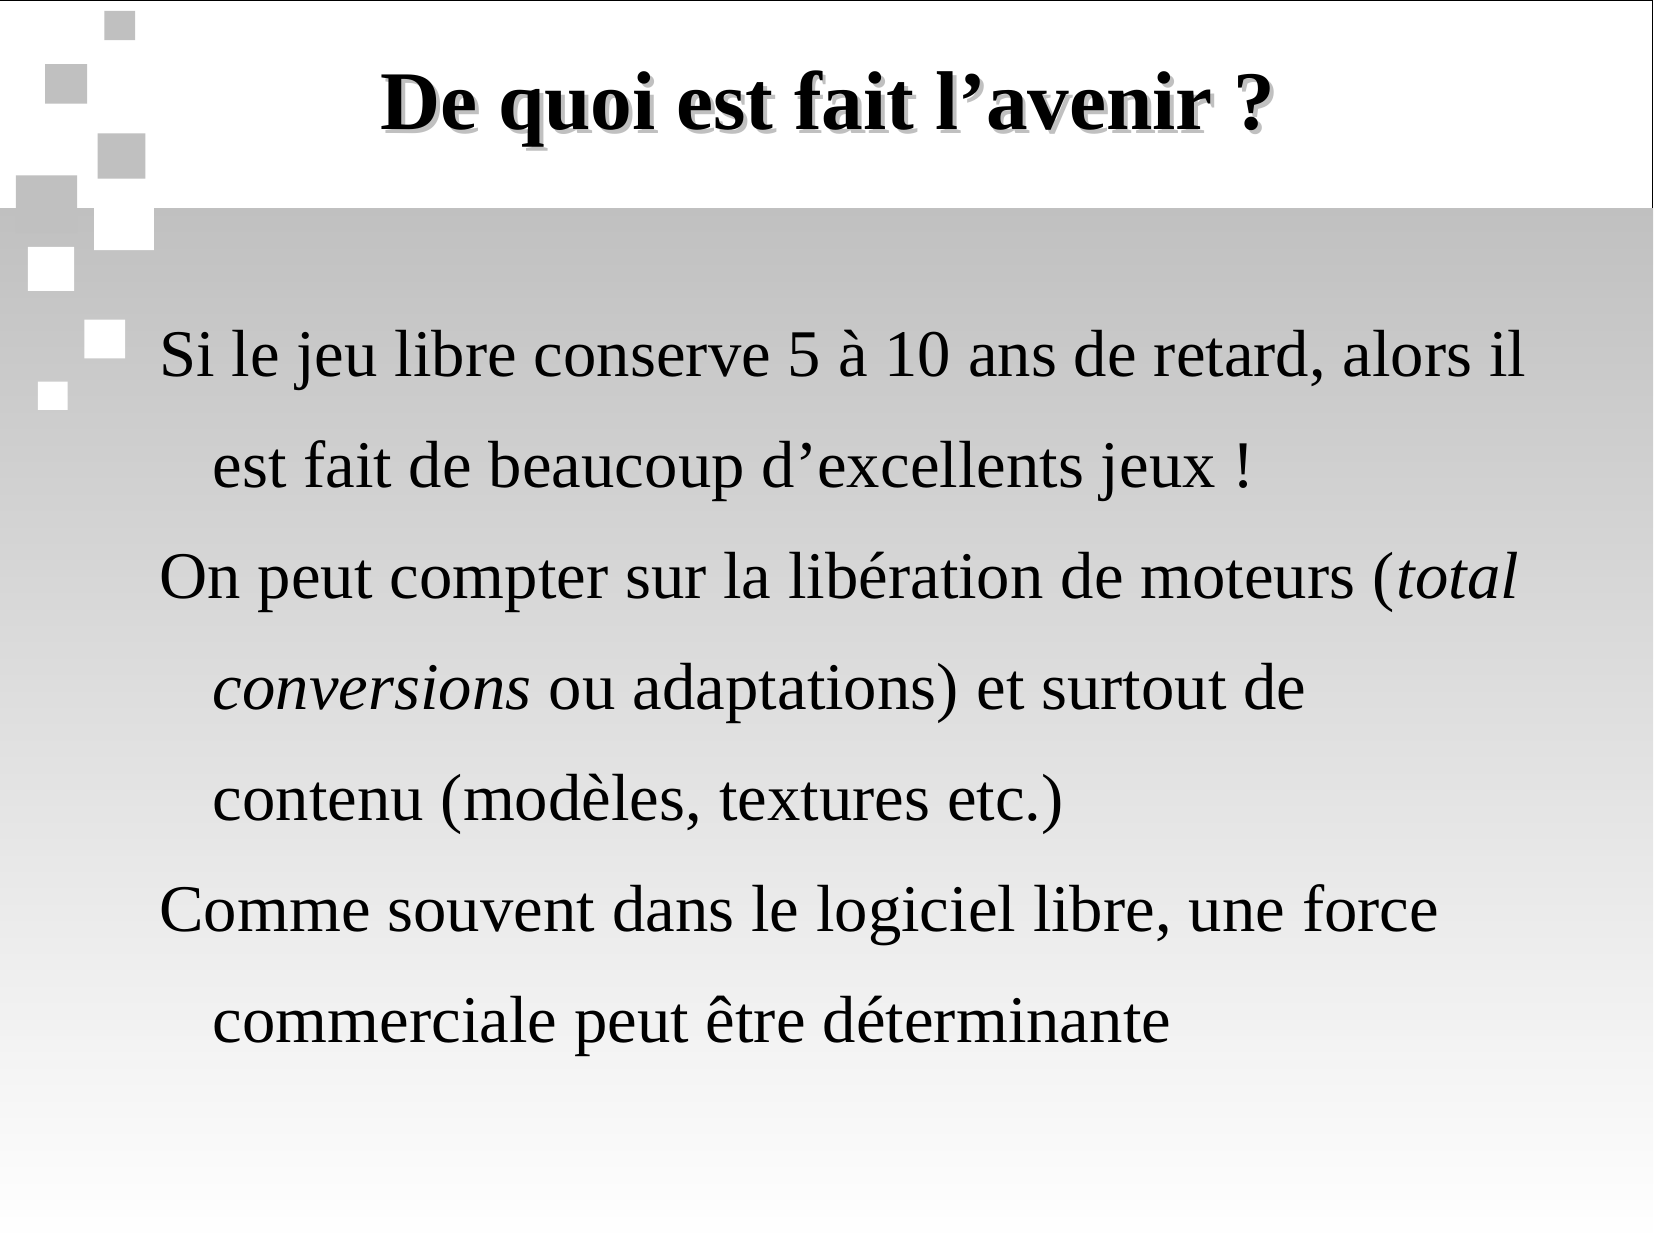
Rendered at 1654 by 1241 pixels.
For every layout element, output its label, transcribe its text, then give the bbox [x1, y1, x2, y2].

title De quoi est fait l’avenir ? [90, 0, 1567, 204]
list Si le jeu libre conserve 5 à 10 ans de retard, alors il est fait de beaucoup d’excellents jeux ! On peut compter sur la libération de moteurs (total conversions ou adaptations) et surtout de contenu (modèles, textures etc.) Comme souvent dans le logiciel libre, une force commerciale peut être déterminante [141, 279, 1532, 1183]
